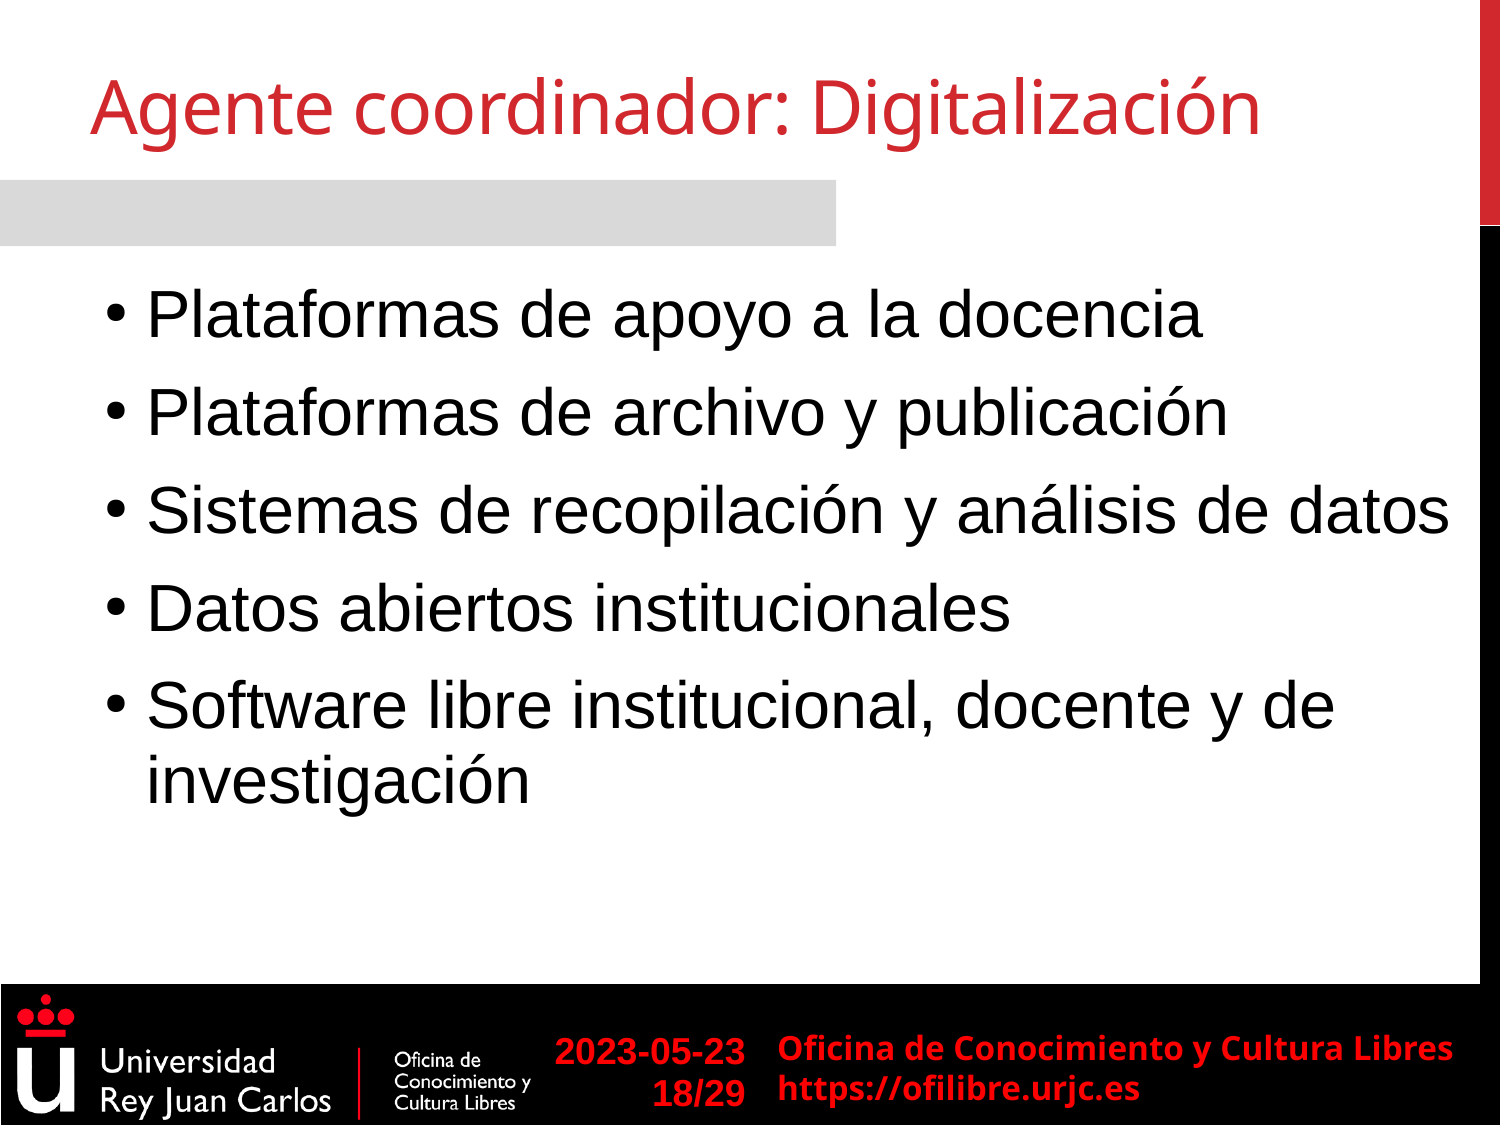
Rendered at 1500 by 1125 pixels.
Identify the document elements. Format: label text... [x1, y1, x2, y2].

list Plataformas de apoyo a la docencia Plataformas de archivo y publicación Sistemas de recopilación y análisis de datos Datos abiertos institucionales Software libre institucional, docente y de investigación [75, 270, 1471, 856]
picture [17, 994, 531, 1120]
text_box Agente coordinador: Digitalización [0, 17, 1326, 165]
